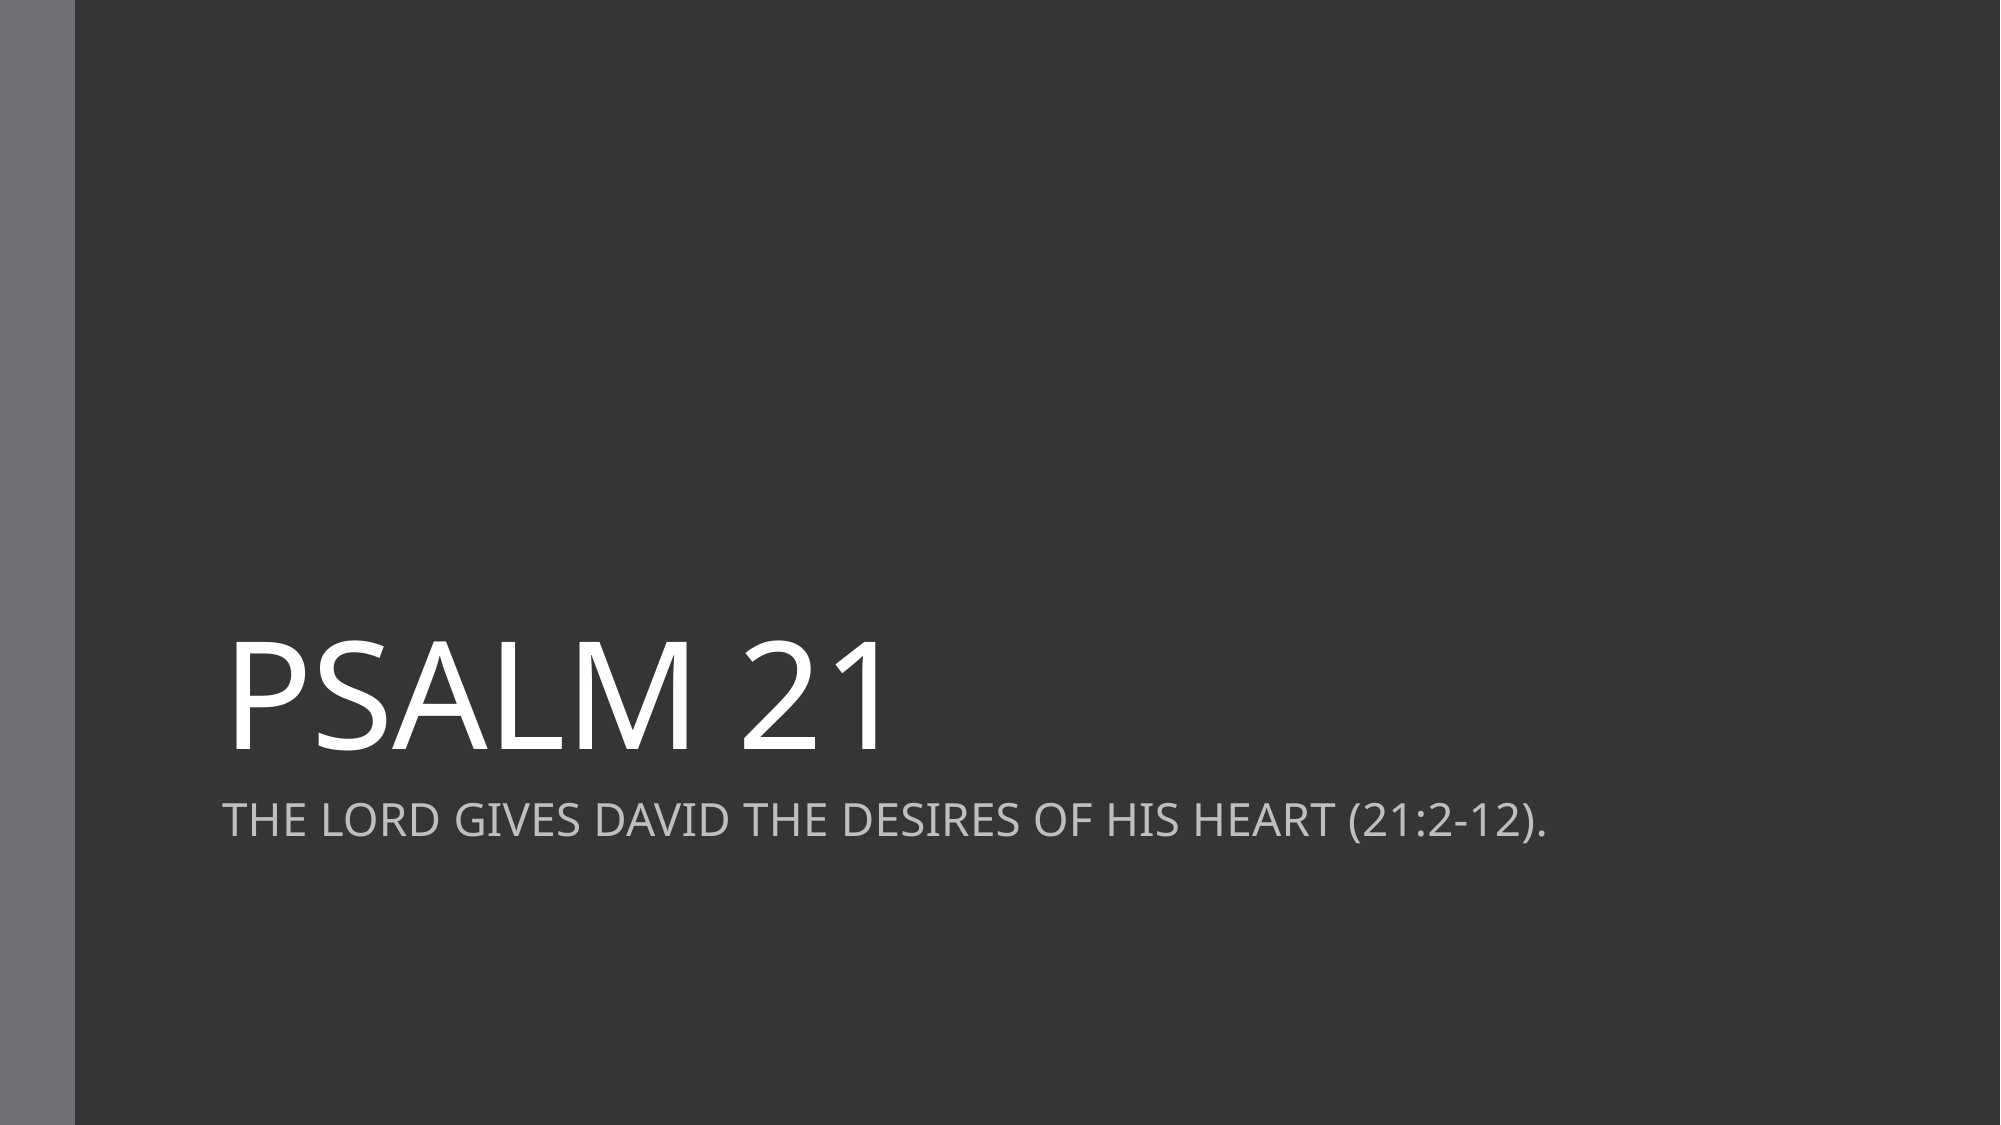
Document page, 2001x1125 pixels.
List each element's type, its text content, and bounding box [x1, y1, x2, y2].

title PSALM 21 [206, 124, 1752, 787]
subtitle THE LORD GIVES DAVID THE DESIRES OF HIS HEART (21:2-12). [206, 787, 1752, 1066]
